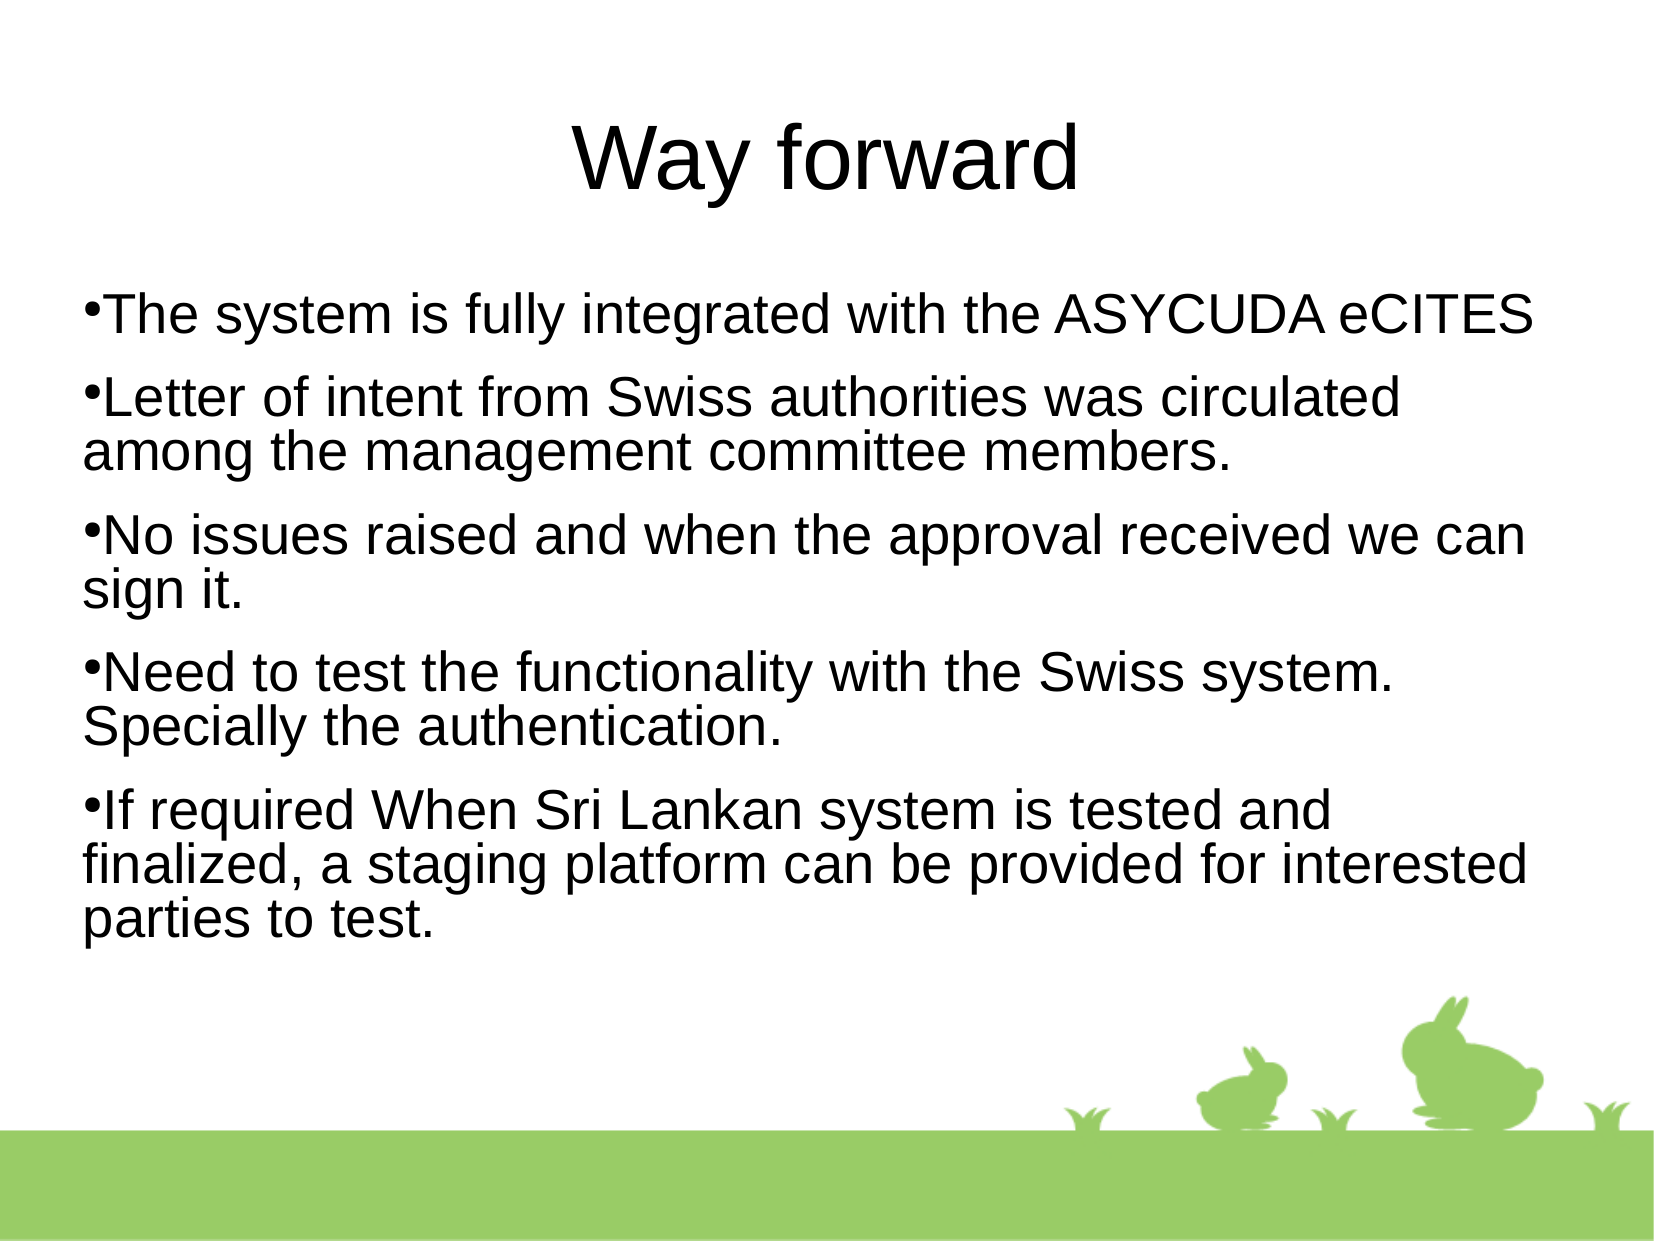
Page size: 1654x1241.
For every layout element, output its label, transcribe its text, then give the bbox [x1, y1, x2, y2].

title Way forward [82, 49, 1571, 257]
list The system is fully integrated with the ASYCUDA eCITES Letter of intent from Swiss authorities was circulated among the management committee members. No issues raised and when the approval received we can sign it. Need to test the functionality with the Swiss system. Specially the authentication. If required When Sri Lankan system is tested and finalized, a staging platform can be provided for interested parties to test. [82, 290, 1571, 1010]
